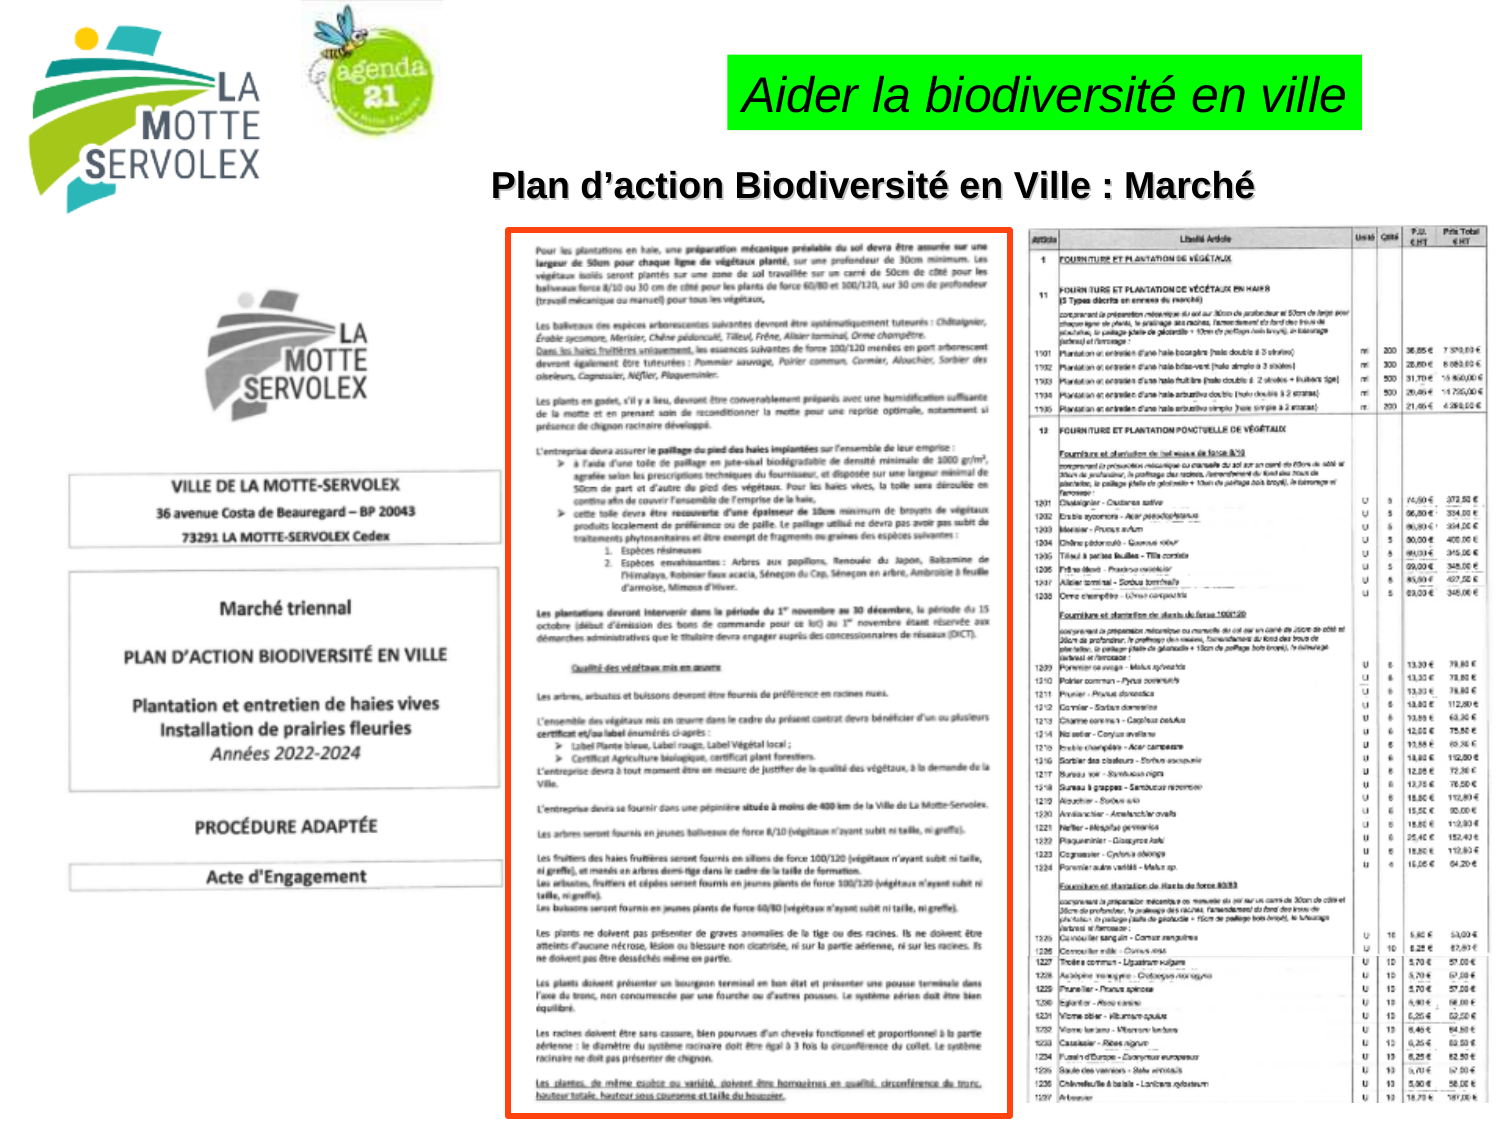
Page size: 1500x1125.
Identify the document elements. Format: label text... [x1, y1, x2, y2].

picture [301, 0, 443, 142]
picture [11, 8, 278, 232]
picture [53, 0, 1500, 1125]
text_box Plan d’action Biodiversité en Ville : Marché [475, 153, 1271, 215]
text_box Aider la biodiversité en ville [727, 54, 1362, 131]
